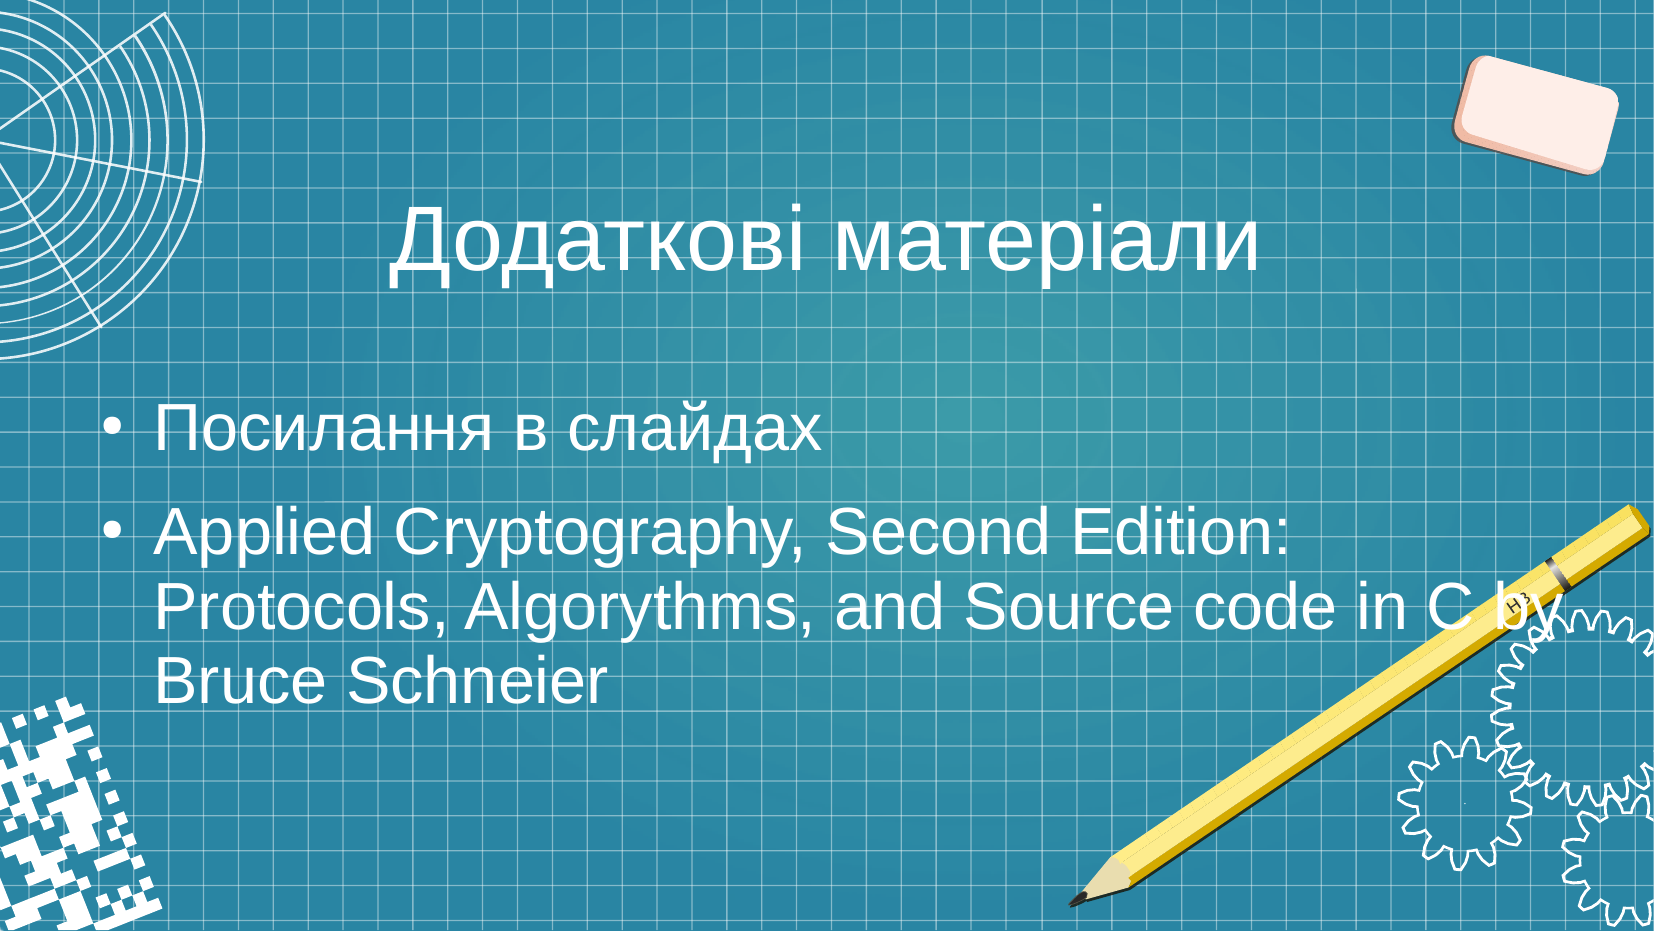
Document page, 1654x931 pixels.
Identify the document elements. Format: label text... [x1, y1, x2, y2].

list Посилання в слайдах Applied Cryptography, Second Edition: Protocols, Algorythms, and Source code in C by Bruce Schneier [82, 389, 1571, 842]
title Додаткові матеріали [82, 132, 1571, 346]
